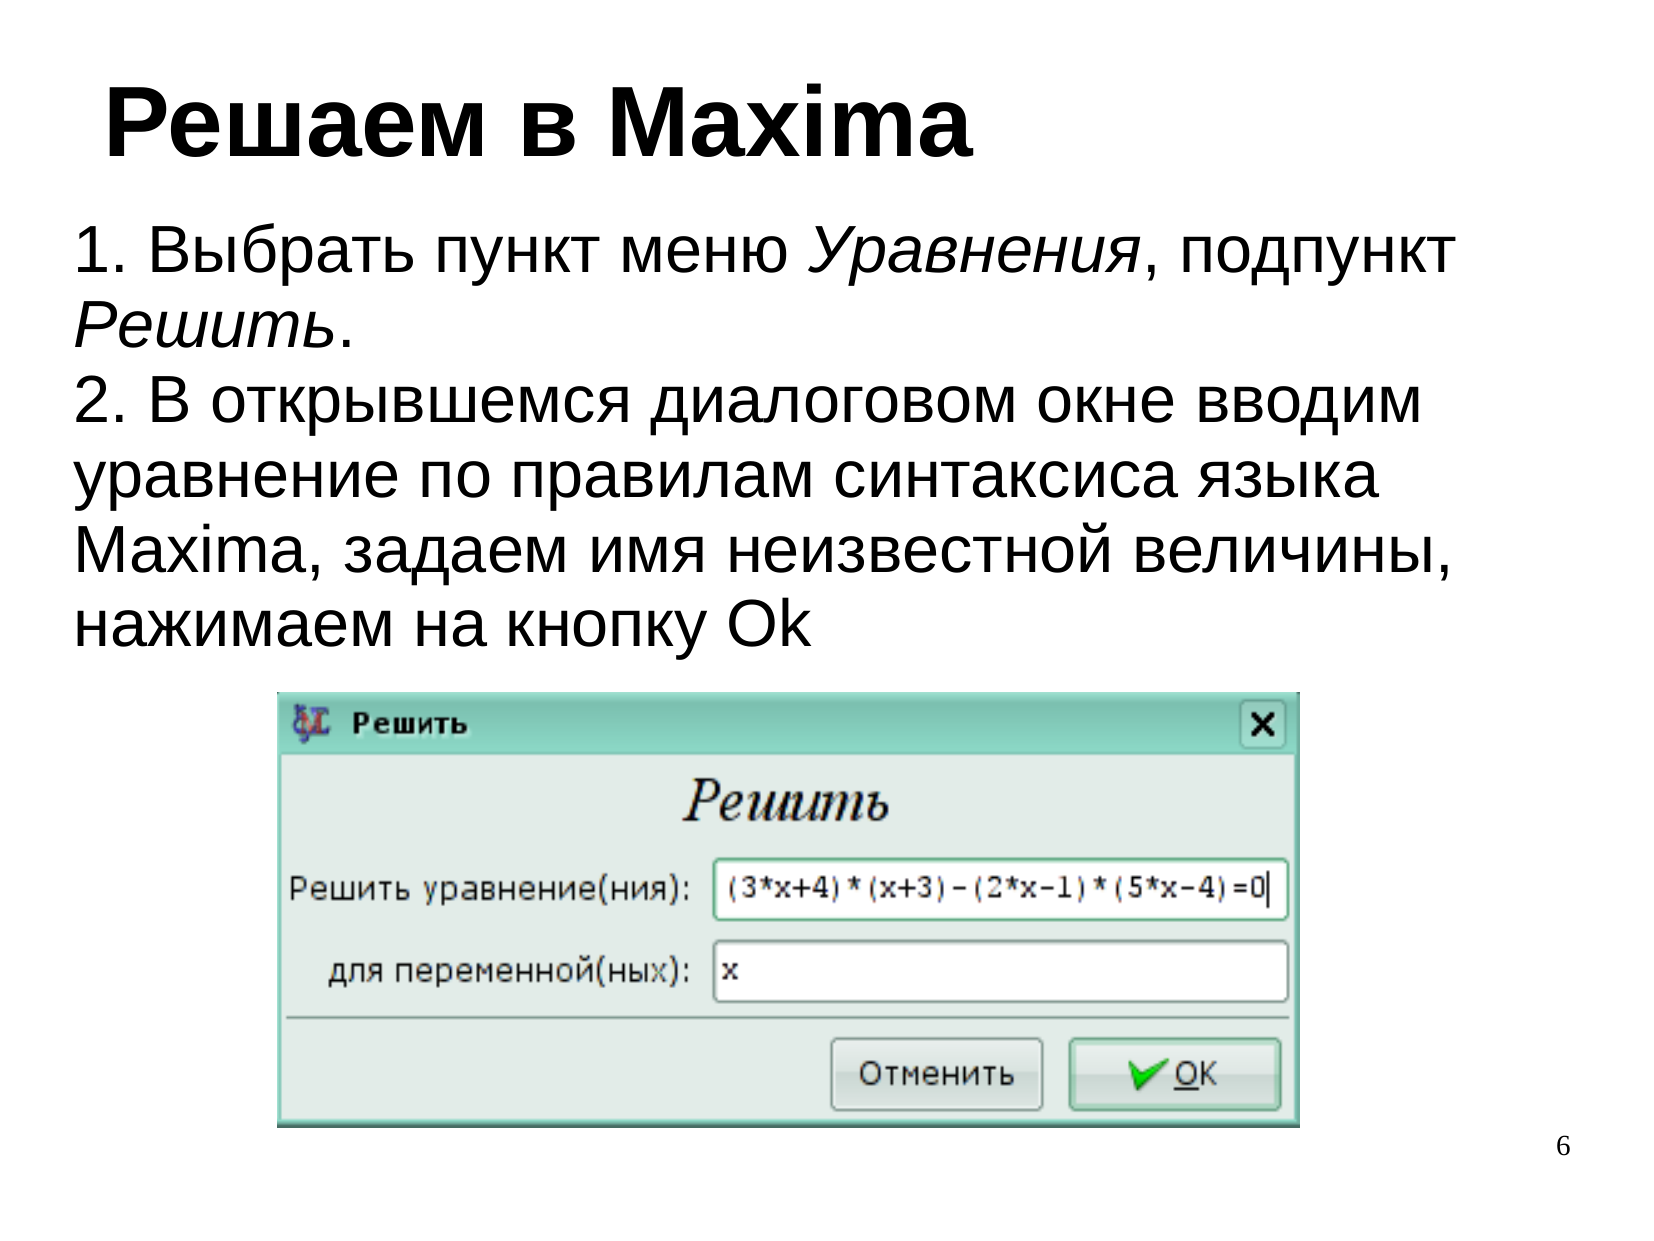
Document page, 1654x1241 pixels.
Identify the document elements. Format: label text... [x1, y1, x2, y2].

text_box 1. Выбрать пункт меню Уравнения, подпункт Решить. 2. В открывшемся диалоговом окне вводим уравнение по правилам синтаксиса языка Maxima, задаем имя неизвестной величины, нажимаем на кнопку Ok [59, 205, 1595, 669]
text_box Решаем в Maxima [88, 59, 1536, 207]
picture [277, 692, 1300, 1128]
